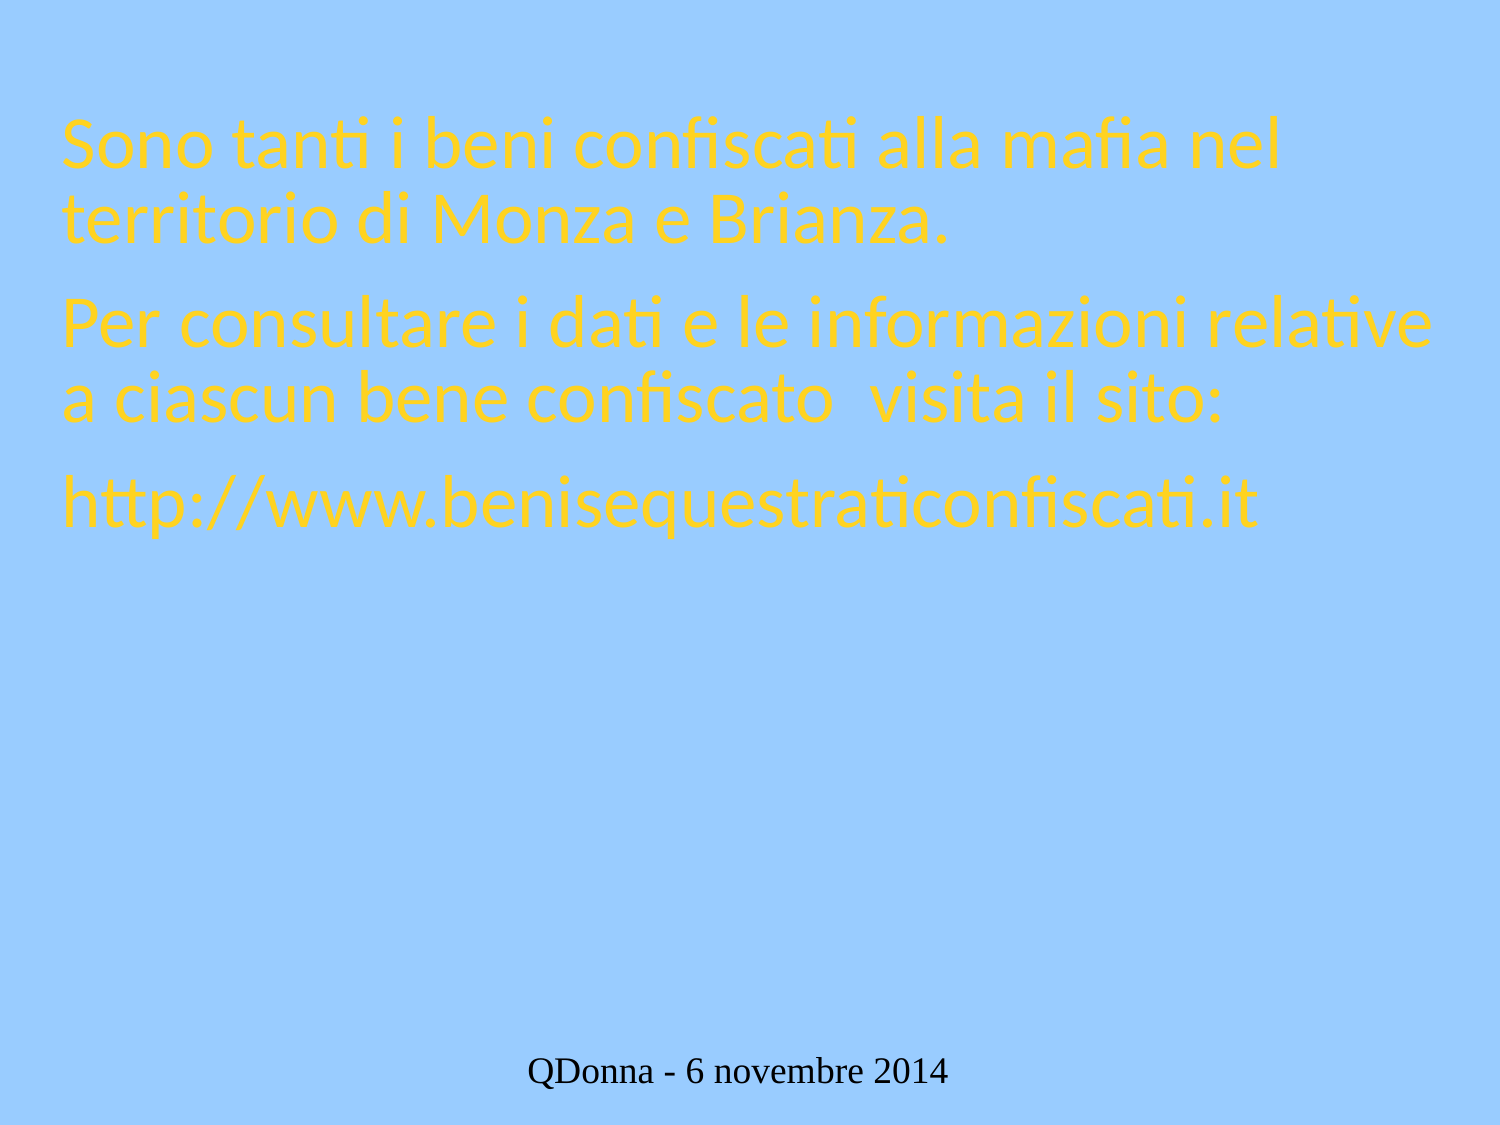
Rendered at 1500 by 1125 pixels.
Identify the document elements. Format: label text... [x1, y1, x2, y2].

list Sono tanti i beni confiscati alla mafia nel territorio di Monza e Brianza. Per consultare i dati e le informazioni relative a ciascun bene confiscato visita il sito: http://www.benisequestraticonfiscati.it [46, 0, 1454, 1079]
